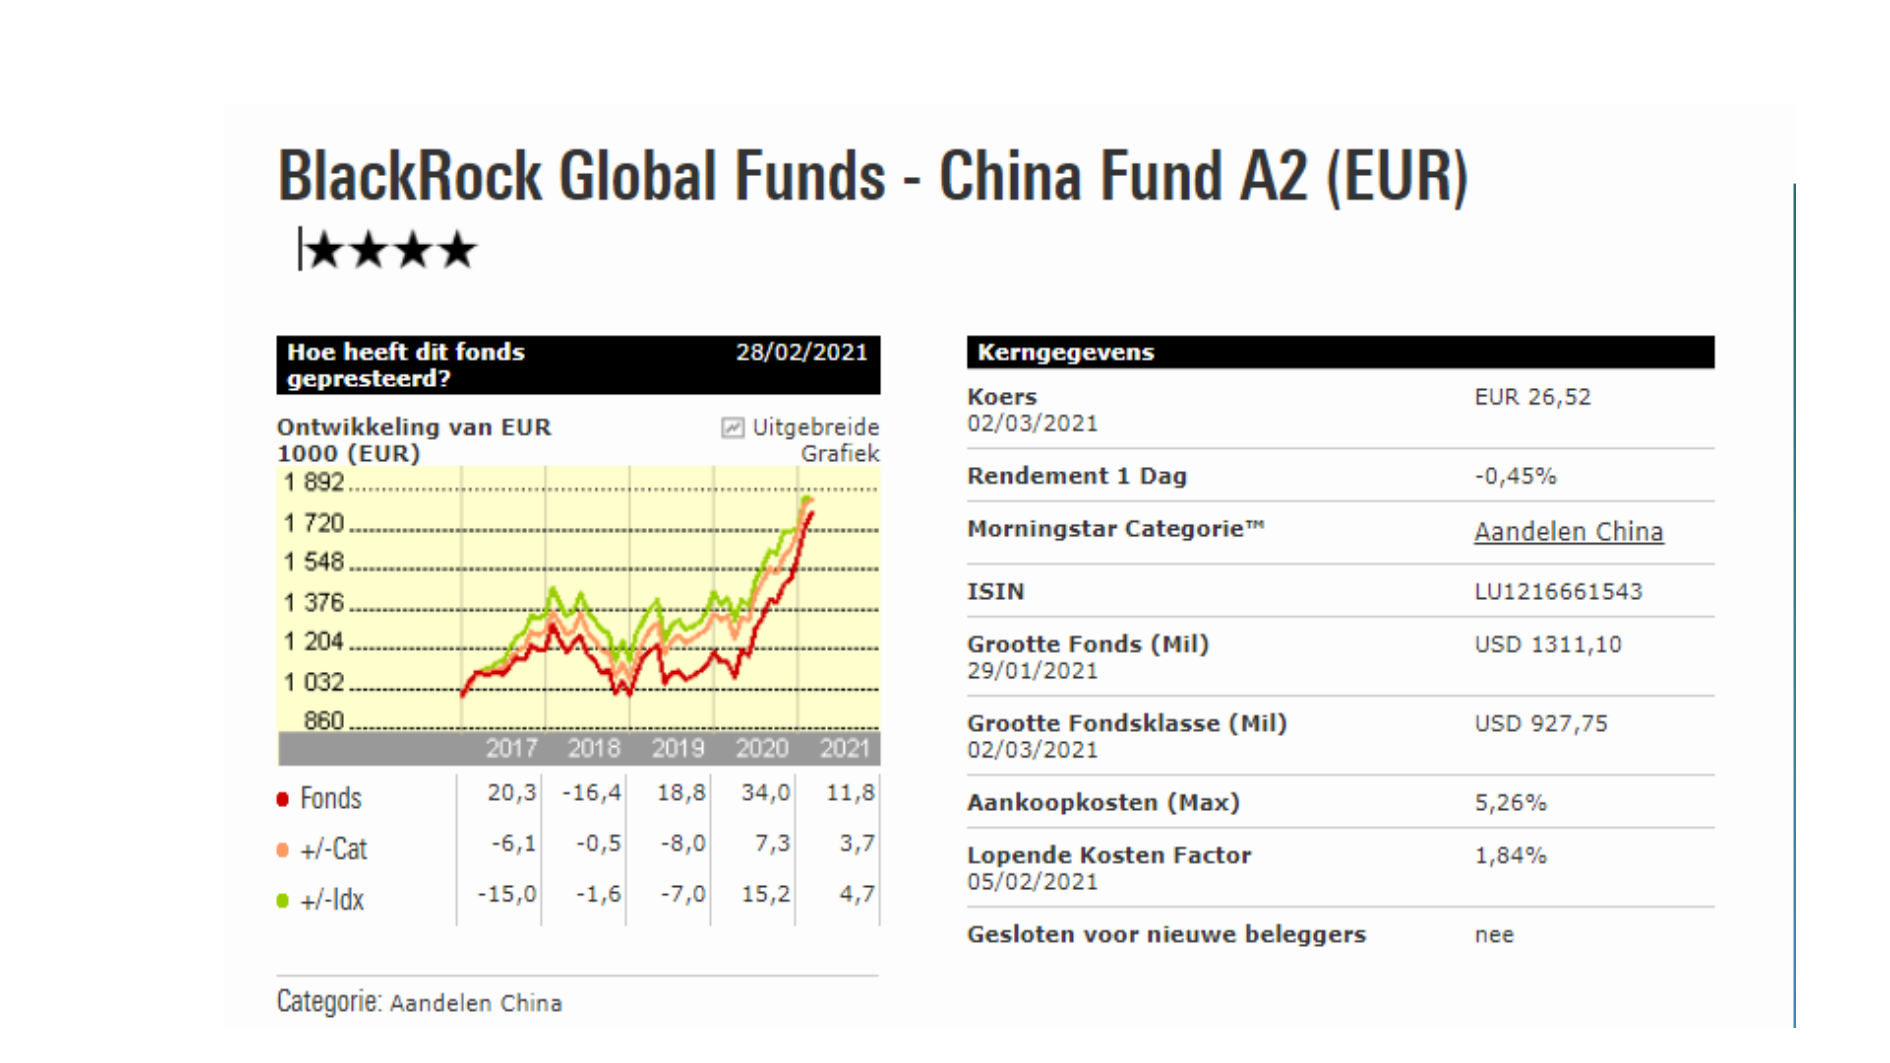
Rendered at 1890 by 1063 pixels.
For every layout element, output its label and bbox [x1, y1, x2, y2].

picture [224, 105, 1796, 1028]
